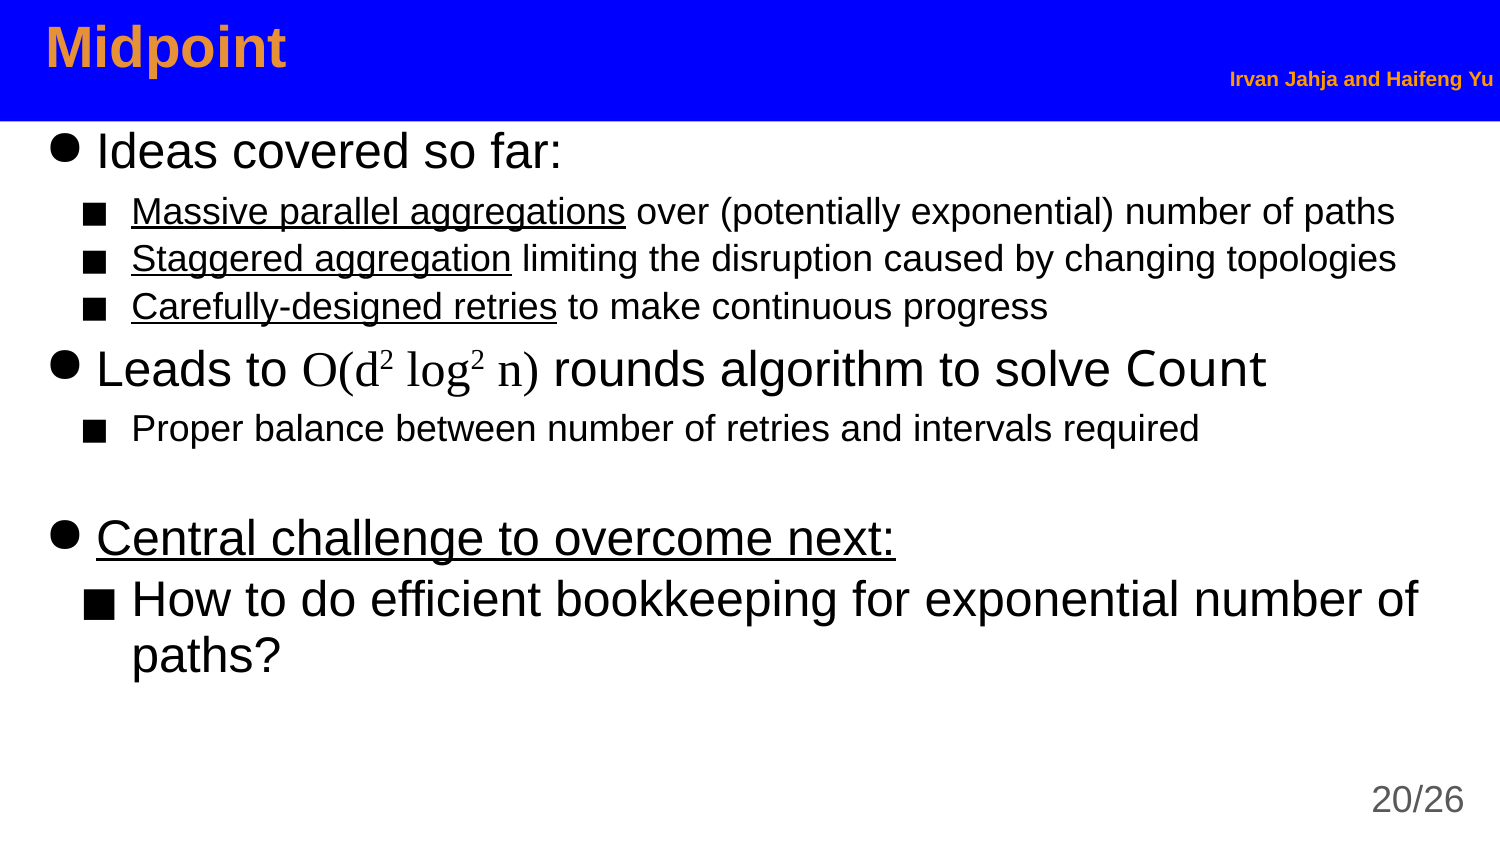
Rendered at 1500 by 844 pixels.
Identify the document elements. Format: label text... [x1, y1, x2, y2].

list Ideas covered so far: Massive parallel aggregations over (potentially exponential) number of paths Staggered aggregation limiting the disruption caused by changing topologies Carefully-designed retries to make continuous progress Leads to O(d2 log2 n) rounds algorithm to solve Count Proper balance between number of retries and intervals required Central challenge to overcome next: How to do efficient bookkeeping for exponential number of paths? [45, 114, 1443, 766]
title Midpoint [45, 0, 1443, 94]
